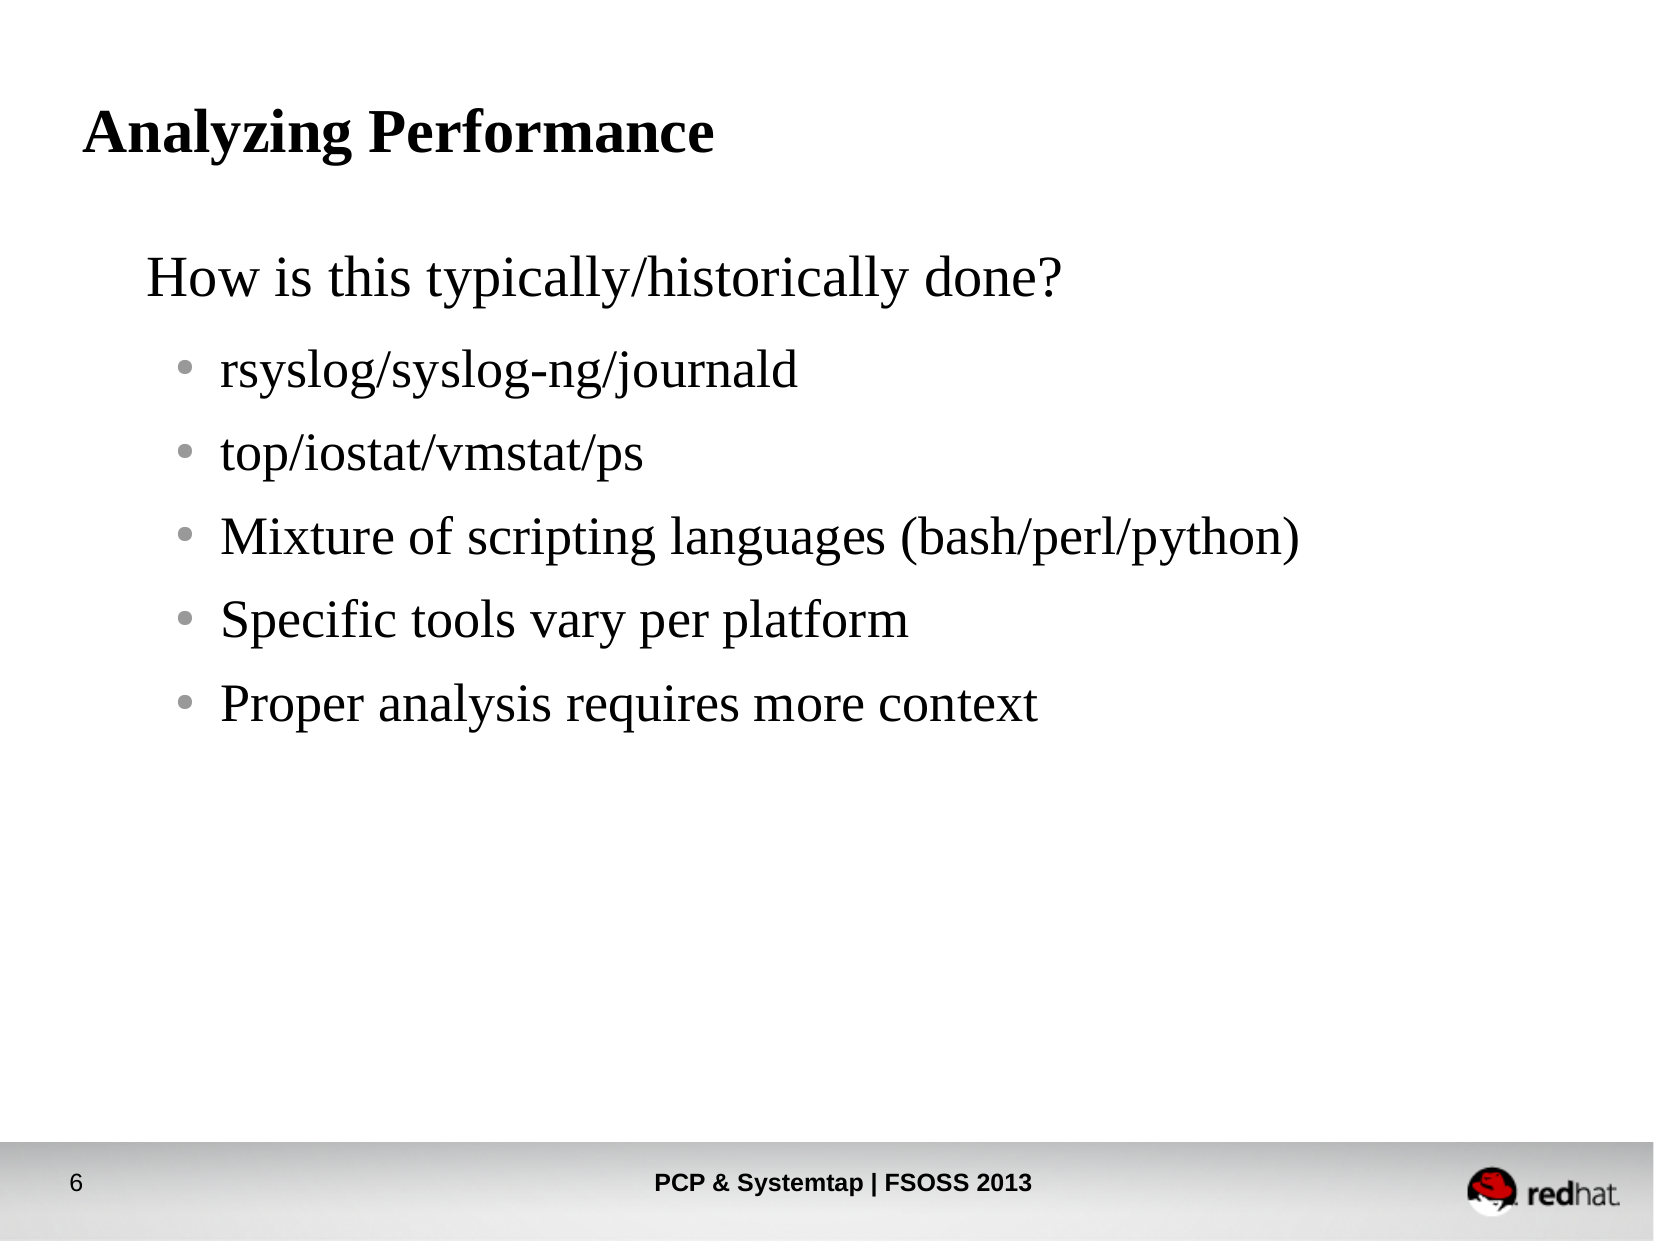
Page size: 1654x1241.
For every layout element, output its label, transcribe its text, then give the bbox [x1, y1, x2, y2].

picture [0, 1142, 1654, 1241]
title Analyzing Performance [82, 37, 1571, 226]
list How is this typically/historically done? rsyslog/syslog-ng/journald top/iostat/vmstat/ps Mixture of scripting languages (bash/perl/python) Specific tools vary per platform Proper analysis requires more context [86, 244, 1576, 1039]
